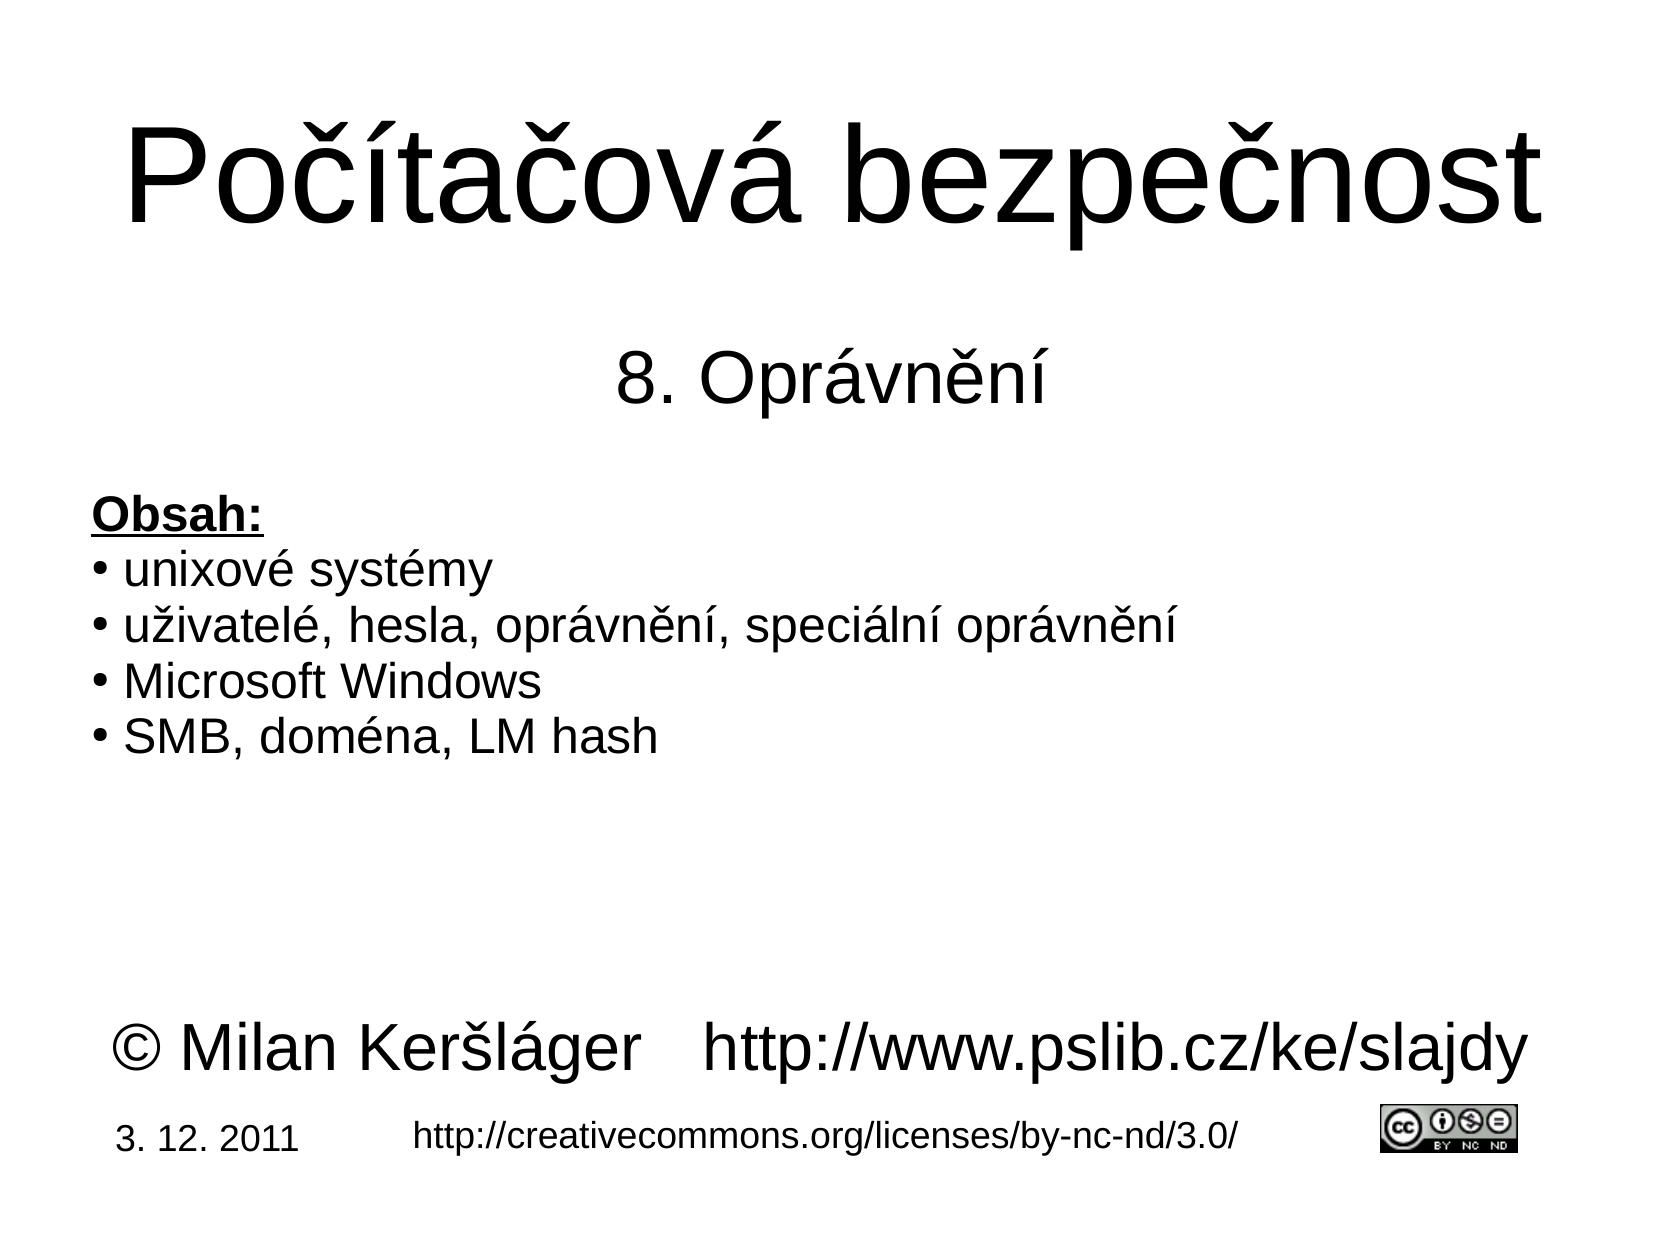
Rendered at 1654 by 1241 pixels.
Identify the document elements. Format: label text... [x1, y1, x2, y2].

text_box Obsah: unixové systémy uživatelé, hesla, oprávnění, speciální oprávnění Microsoft Windows SMB, doména, LM hash [76, 478, 1583, 772]
text_box http://creativecommons.org/licenses/by-nc-nd/3.0/ [339, 1107, 1313, 1165]
text_box 3.12.2011 [100, 1110, 337, 1168]
title Počítačová bezpečnost 8. Oprávnění [88, 56, 1577, 461]
picture [1380, 1104, 1518, 1153]
list © Milan Keršláger http://www.pslib.cz/ke/slajdy [76, 1009, 1565, 1087]
